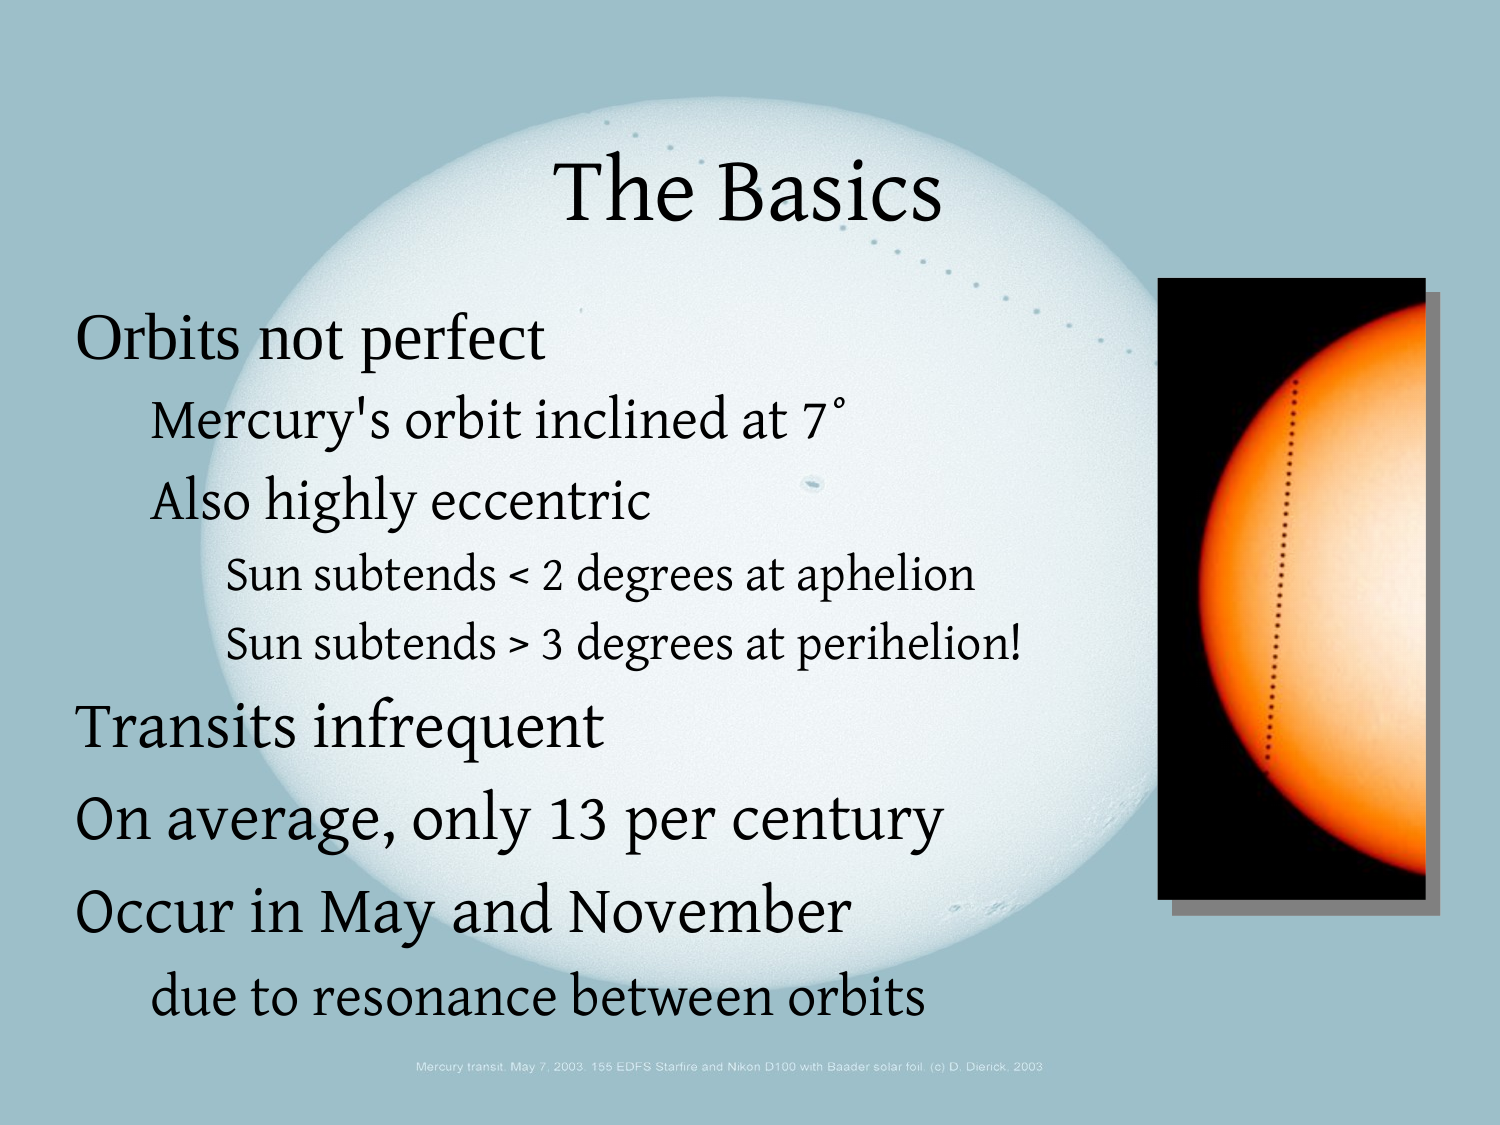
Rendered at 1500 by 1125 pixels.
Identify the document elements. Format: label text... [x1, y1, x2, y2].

picture [0, 0, 1500, 1125]
list Orbits not perfect Mercury's orbit inclined at 7 ̊ Also highly eccentric Sun subtends < 2 degrees at aphelion Sun subtends > 3 degrees at perihelion! Transits infrequent On average, only 13 per century Occur in May and November due to resonance between orbits [75, 299, 1088, 1038]
title The Basics [112, 99, 1388, 288]
